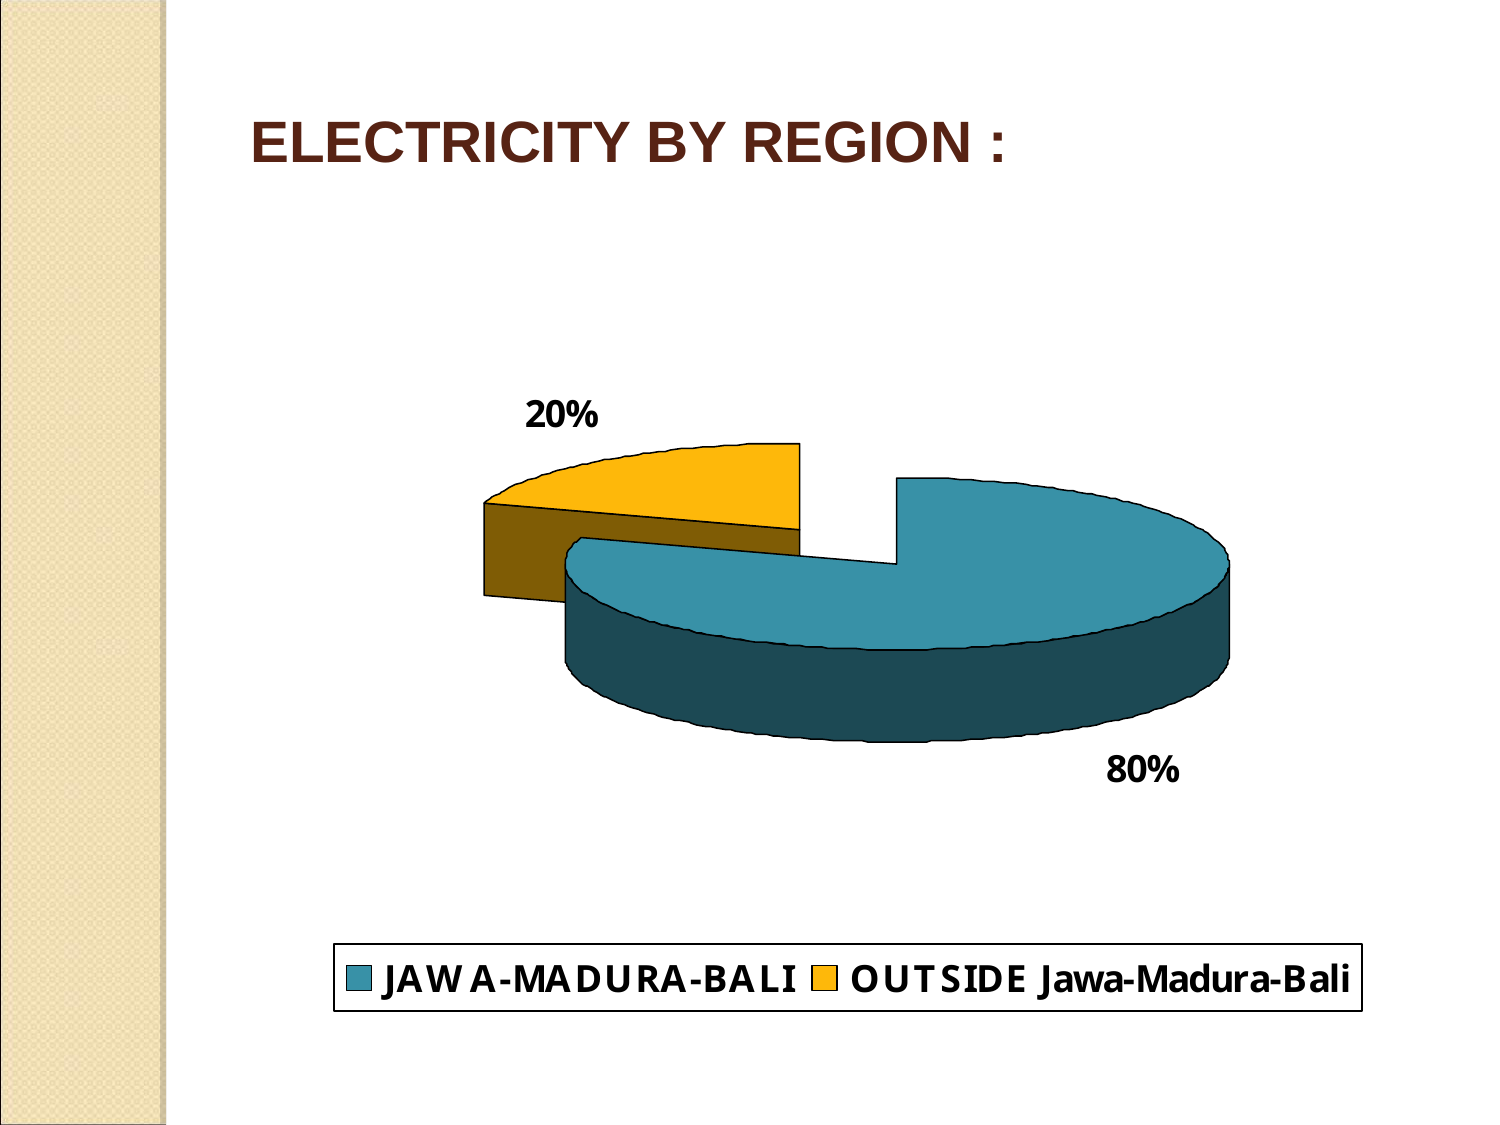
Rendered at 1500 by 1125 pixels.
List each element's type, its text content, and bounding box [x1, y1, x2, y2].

chart [235, 237, 1466, 1026]
picture [0, 0, 166, 1125]
title ELECTRICITY BY REGION : [235, 45, 1466, 233]
